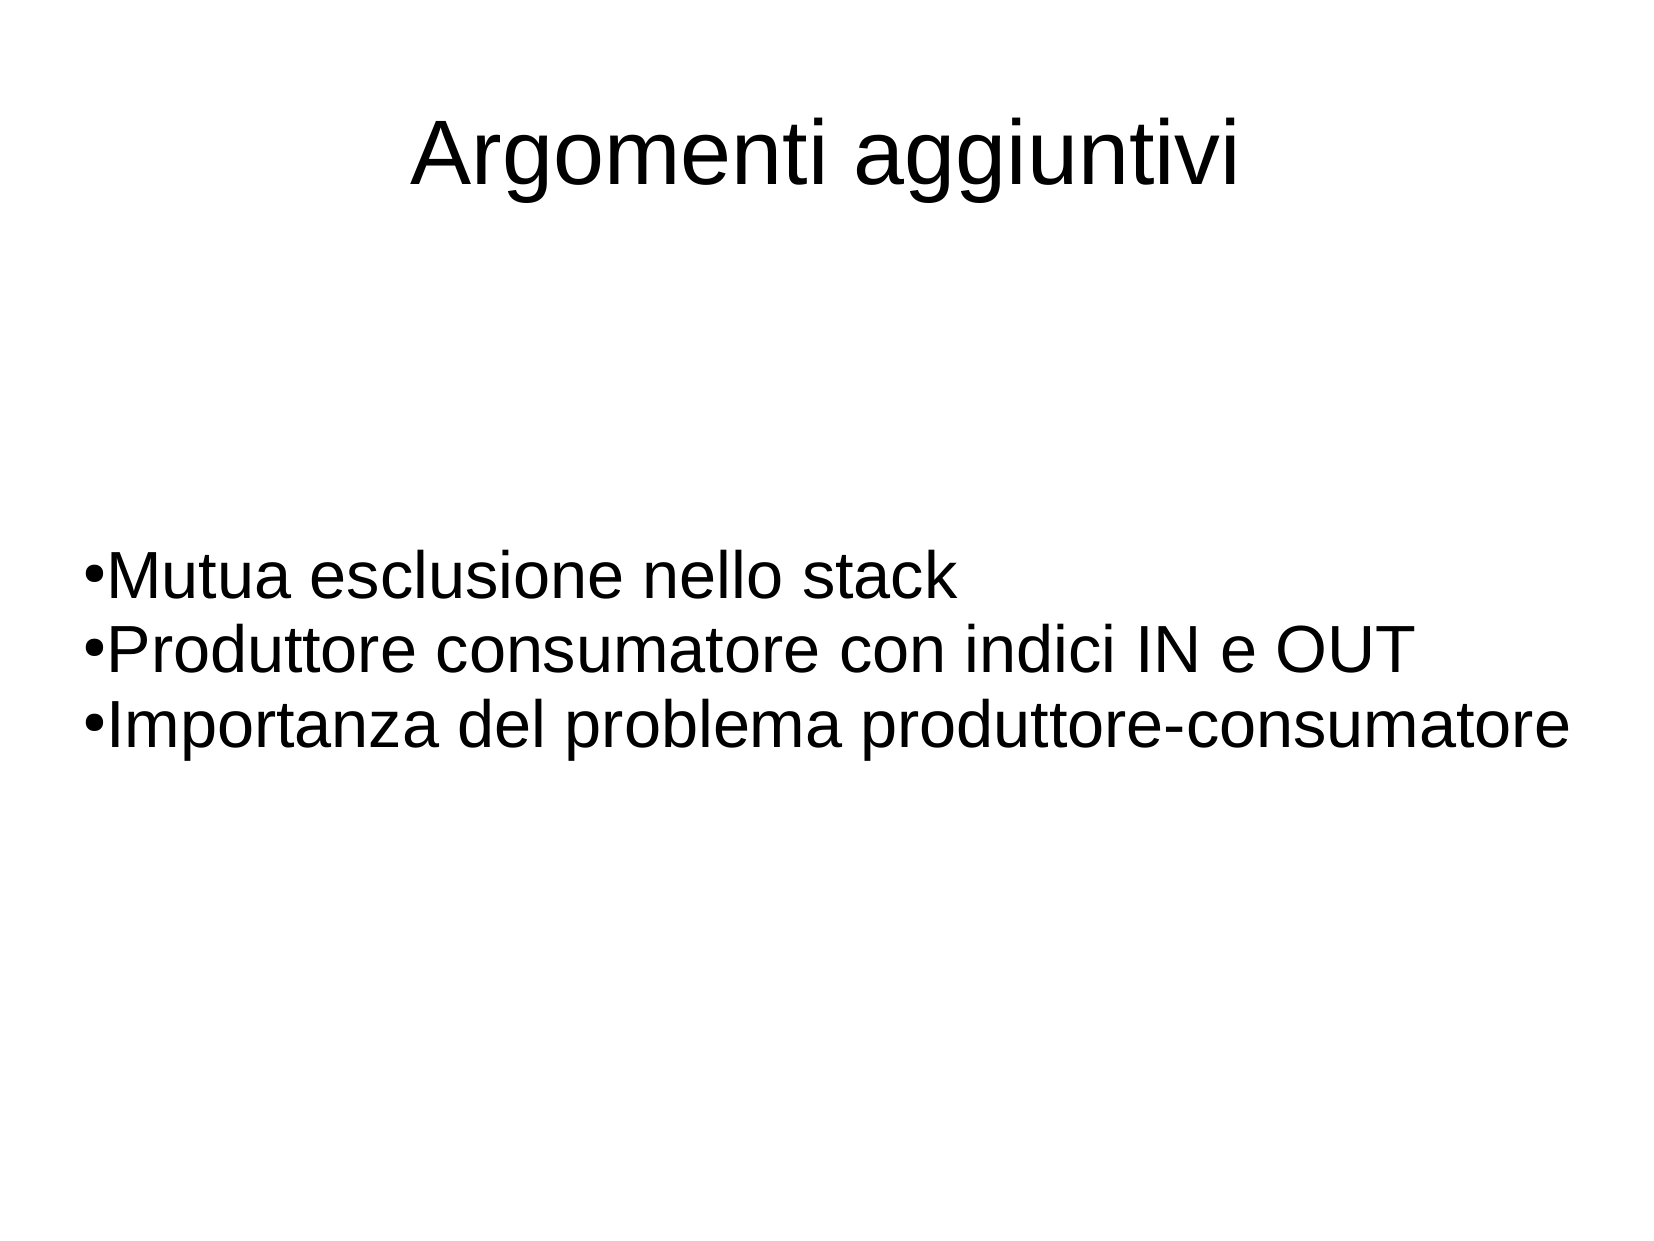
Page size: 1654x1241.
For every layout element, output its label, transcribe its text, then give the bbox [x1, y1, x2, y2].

subtitle Mutua esclusione nello stack Produttore consumatore con indici IN e OUT Importanza del problema produttore-consumatore [82, 290, 1636, 1010]
title Argomenti aggiuntivi [82, 49, 1571, 257]
